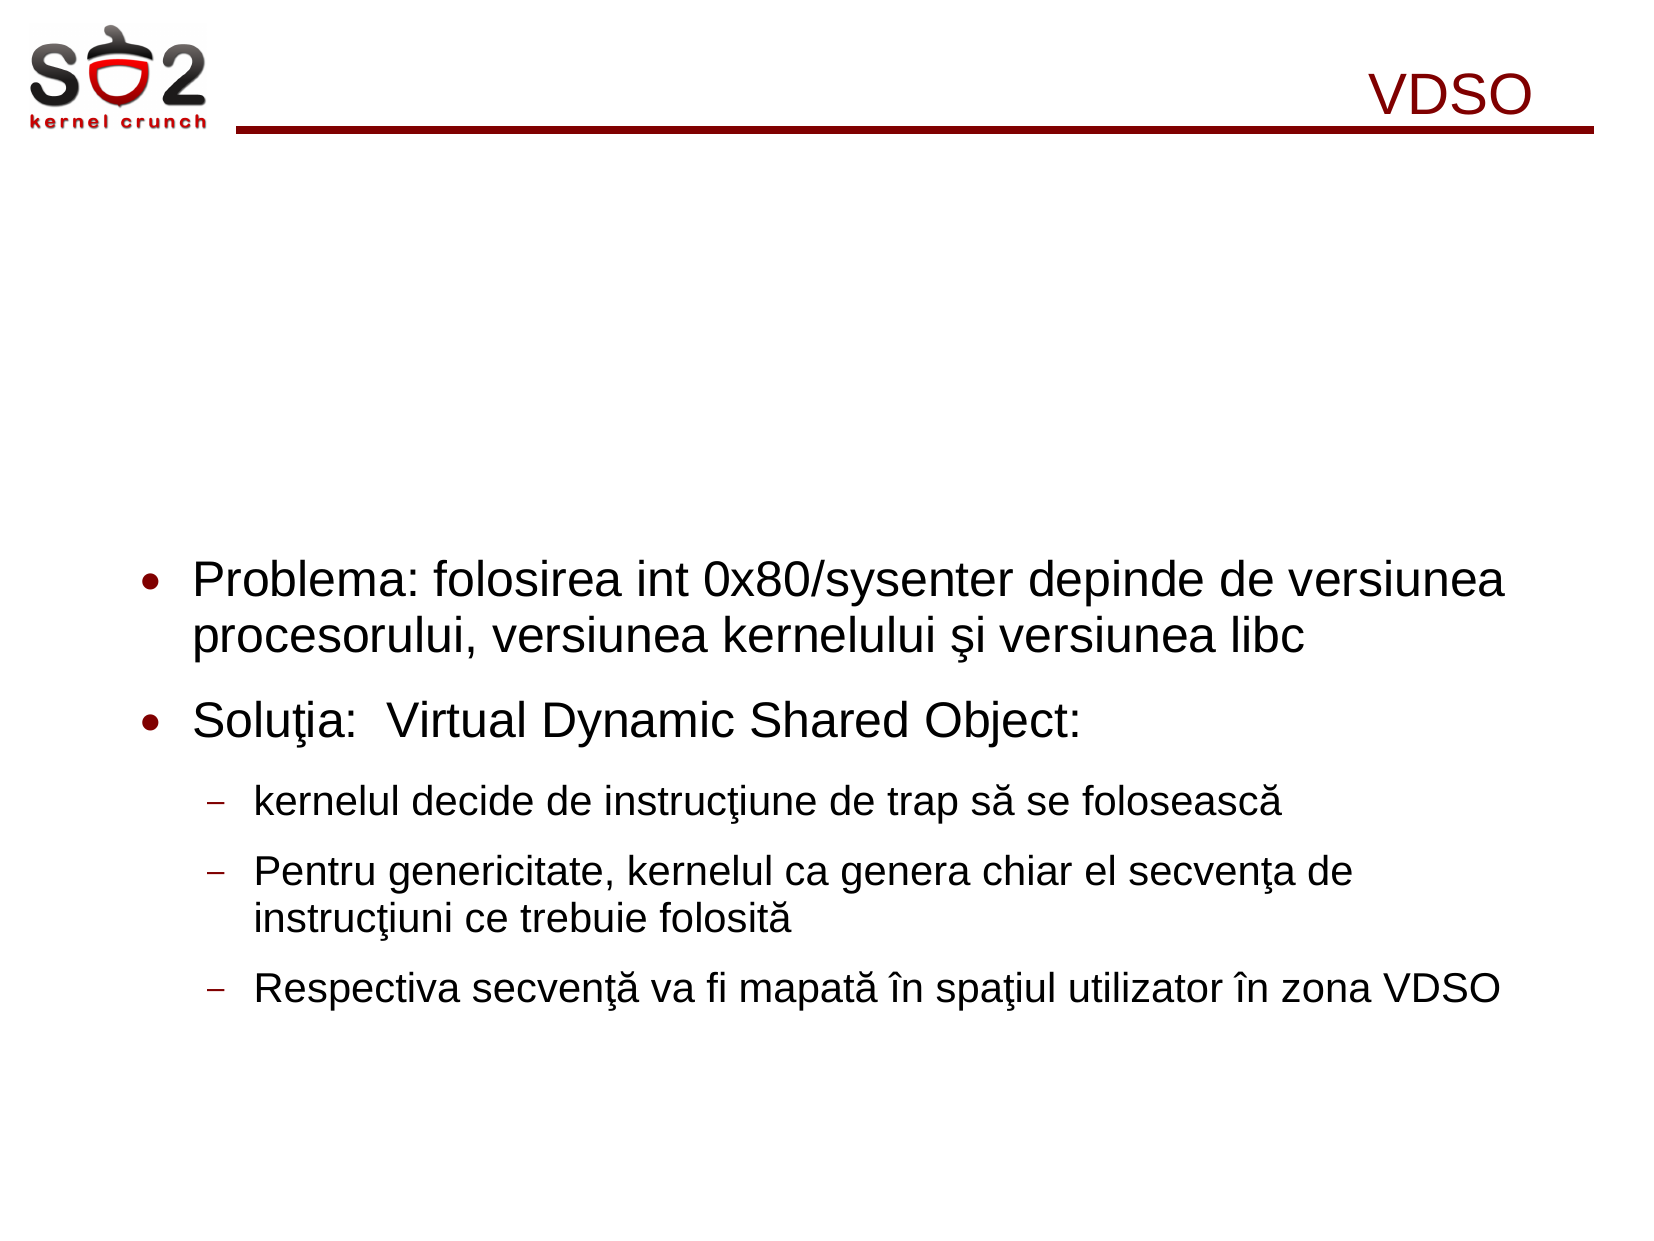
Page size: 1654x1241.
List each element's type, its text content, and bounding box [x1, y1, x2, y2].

title VDSO [121, 11, 1534, 178]
picture [29, 23, 121, 130]
list Problema: folosirea int 0x80/sysenter depinde de versiunea procesorului, versiunea kernelului şi versiunea libc Soluţia: Virtual Dynamic Shared Object: kernelul decide de instrucţiune de trap să se folosească Pentru genericitate, kernelul ca genera chiar el secvenţa de instrucţiuni ce trebuie folosită Respectiva secvenţă va fi mapată în spaţiul utilizator în zona VDSO [121, 390, 1534, 1172]
